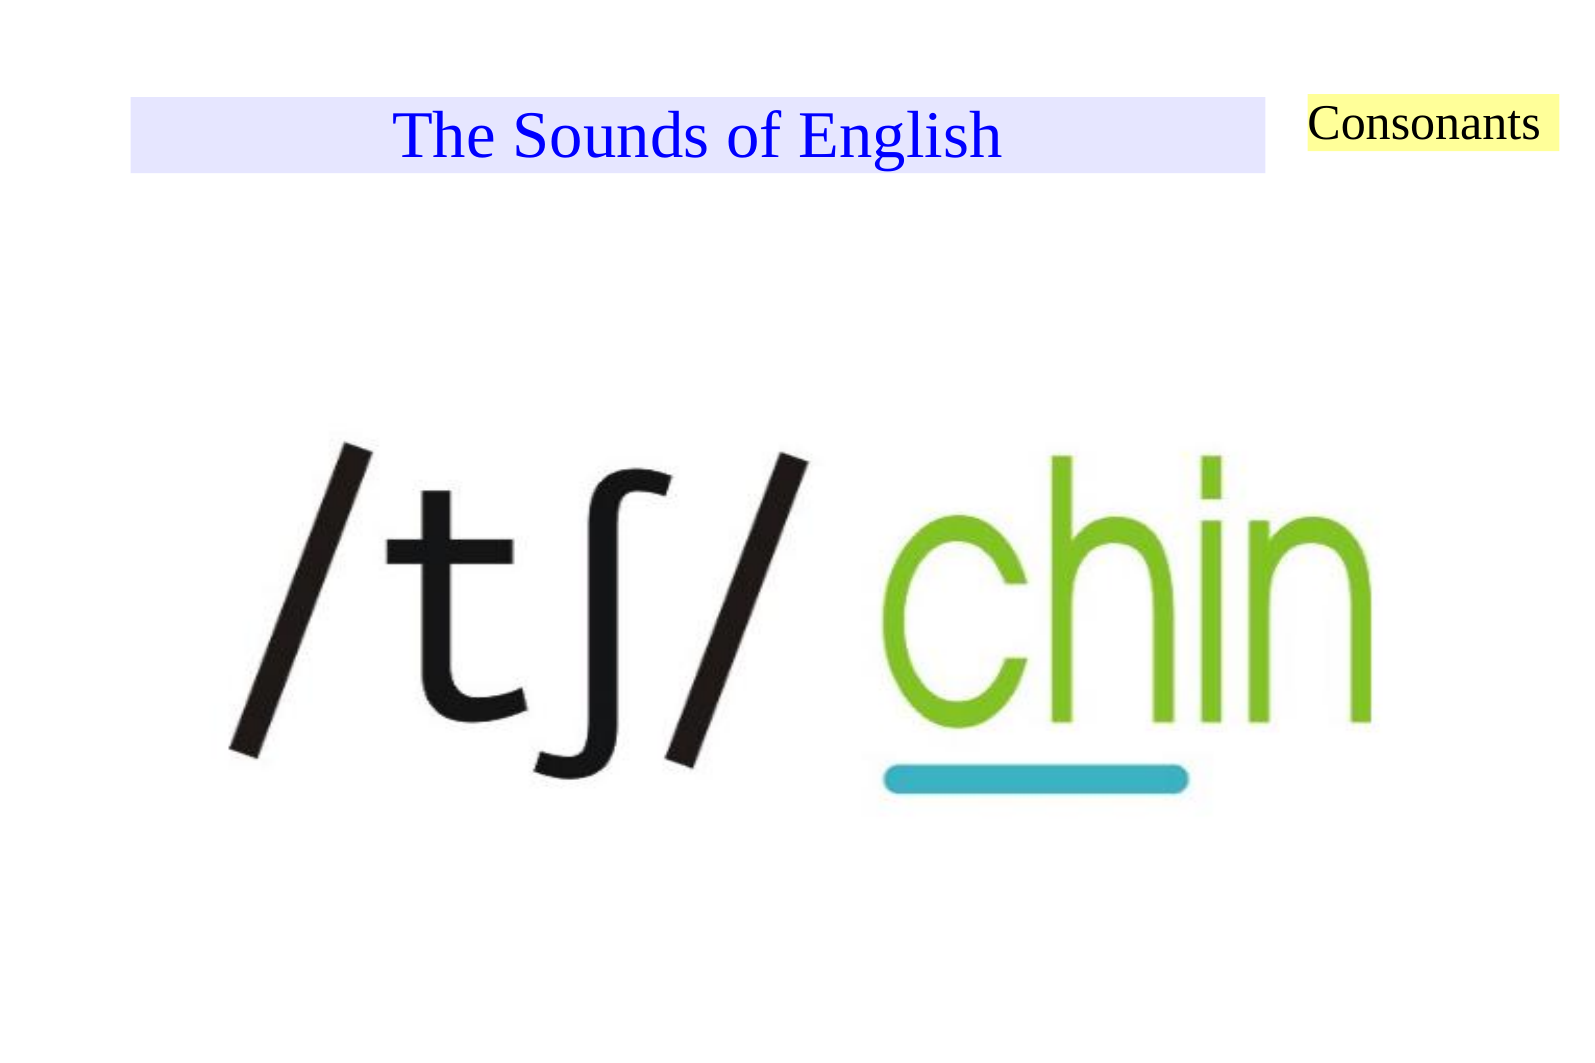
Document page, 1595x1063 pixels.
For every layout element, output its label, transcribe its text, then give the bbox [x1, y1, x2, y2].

text_box Consonants [1307, 94, 1560, 152]
text_box The Sounds of English [130, 97, 1266, 174]
picture [146, 200, 1480, 1041]
